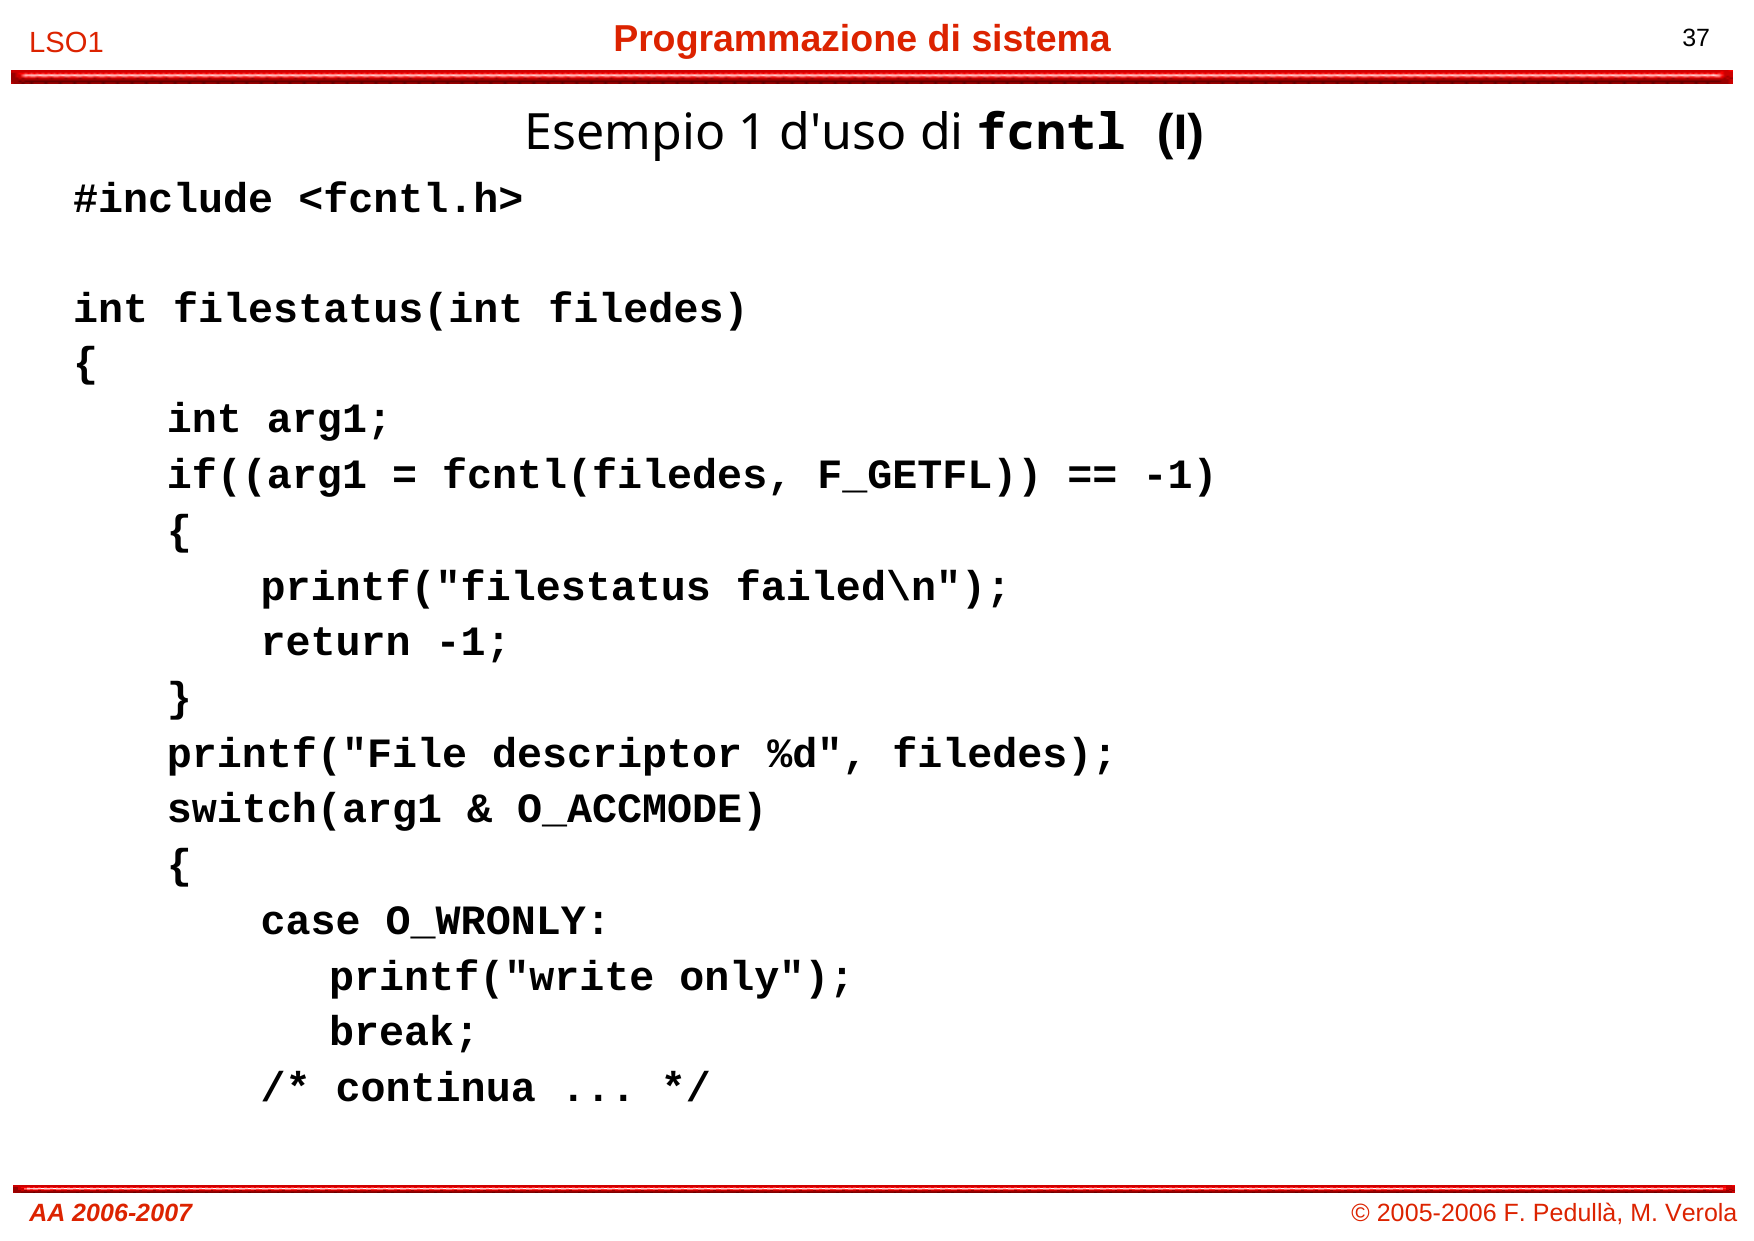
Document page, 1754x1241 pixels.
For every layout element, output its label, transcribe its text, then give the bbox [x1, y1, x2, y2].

picture [11, 70, 1733, 84]
list #include <fcntl.h> int filestatus(int filedes) { int arg1; if((arg1 = fcntl(filedes, F_GETFL)) == -1) { printf("filestatus failed\n"); return -1; } printf("File descriptor %d", filedes); switch(arg1 & O_ACCMODE) { case O_WRONLY: printf("write only"); break; /* continua ... */ [58, 163, 1696, 1130]
picture [13, 1185, 1735, 1193]
title Esempio 1 d'uso di fcntl (I) [472, 84, 1257, 180]
